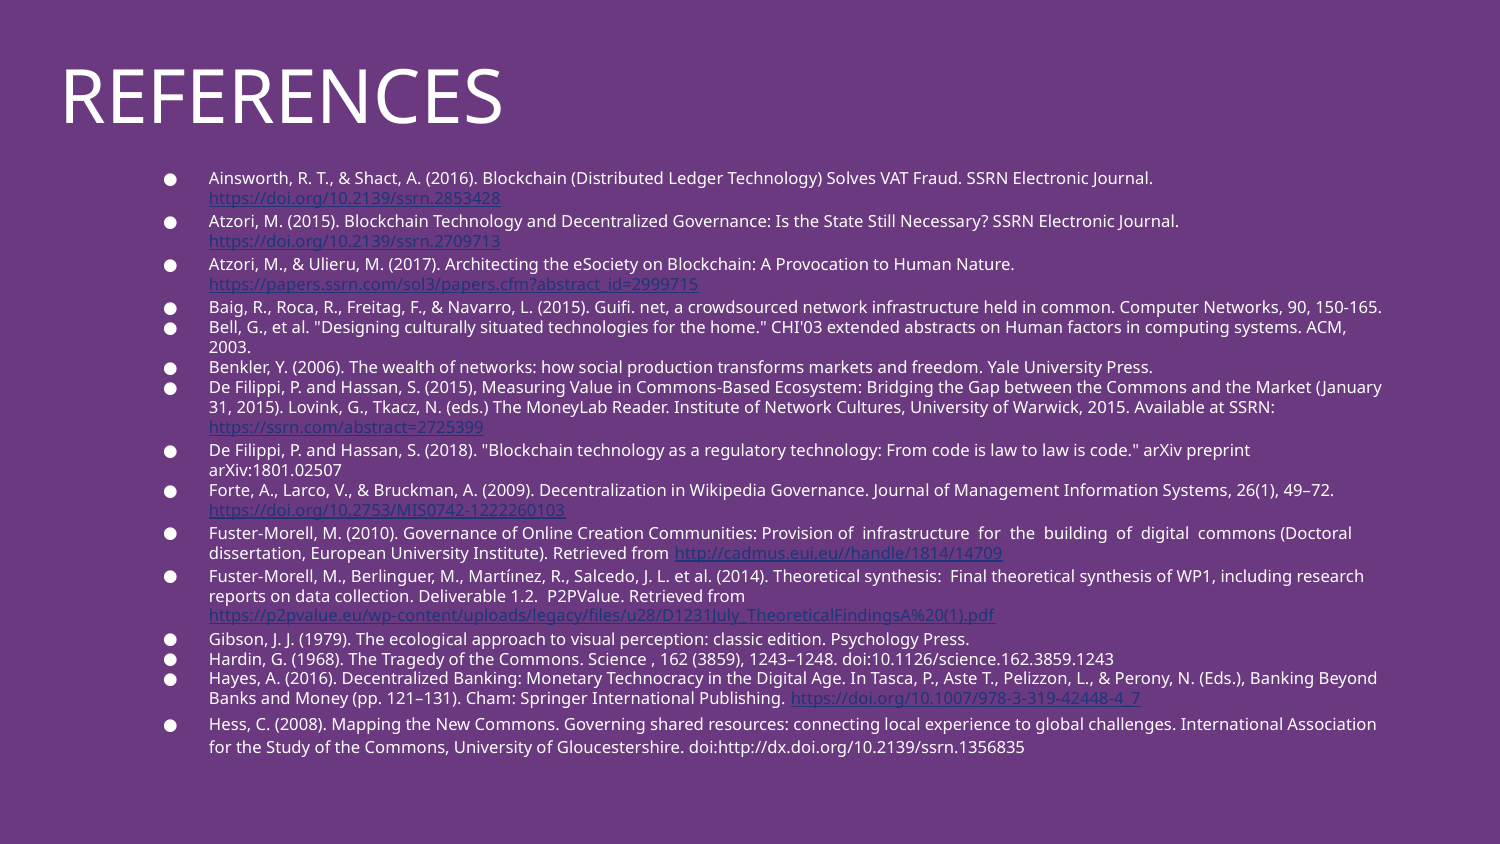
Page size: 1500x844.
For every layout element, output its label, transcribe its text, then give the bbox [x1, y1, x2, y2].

text_box REFERENCES [44, 33, 1500, 147]
list Ainsworth, R. T., & Shact, A. (2016). Blockchain (Distributed Ledger Technology) Solves VAT Fraud. SSRN Electronic Journal. https://doi.org/10.2139/ssrn.2853428 Atzori, M. (2015). Blockchain Technology and Decentralized Governance: Is the State Still Necessary? SSRN Electronic Journal. https://doi.org/10.2139/ssrn.2709713 Atzori, M., & Ulieru, M. (2017). Architecting the eSociety on Blockchain: A Provocation to Human Nature. https://papers.ssrn.com/sol3/papers.cfm?abstract_id=2999715 Baig, R., Roca, R., Freitag, F., & Navarro, L. (2015). Guifi. net, a crowdsourced network infrastructure held in common. Computer Networks, 90, 150-165. Bell, G., et al. "Designing culturally situated technologies for the home." CHI'03 extended abstracts on Human factors in computing systems. ACM, 2003. Benkler, Y. (2006). The wealth of networks: how social production transforms markets and freedom. Yale University Press. De Filippi, P. and Hassan, S. (2015), Measuring Value in Commons-Based Ecosystem: Bridging the Gap between the Commons and the Market (January 31, 2015). Lovink, G., Tkacz, N. (eds.) The MoneyLab Reader. Institute of Network Cultures, University of Warwick, 2015. Available at SSRN: https://ssrn.com/abstract=2725399 De Filippi, P. and Hassan, S. (2018). "Blockchain technology as a regulatory technology: From code is law to law is code." arXiv preprint arXiv:1801.02507 Forte, A., Larco, V., & Bruckman, A. (2009). Decentralization in Wikipedia Governance. Journal of Management Information Systems, 26(1), 49–72. https://doi.org/10.2753/MIS0742-1222260103 Fuster-Morell, M. (2010). Governance of Online Creation Communities: Provision of infrastructure for the building of digital commons (Doctoral dissertation, European University Institute). Retrieved from http://cadmus.eui.eu//handle/1814/14709 Fuster-Morell, M., Berlinguer, M., Martíınez, R., Salcedo, J. L. et al. (2014). Theoretical synthesis: Final theoretical synthesis of WP1, including research reports on data collection. Deliverable 1.2. P2PValue. Retrieved from https://p2pvalue.eu/wp-content/uploads/legacy/files/u28/D1231July_TheoreticalFindingsA%20(1).pdf Gibson, J. J. (1979). The ecological approach to visual perception: classic edition. Psychology Press. Hardin, G. (1968). The Tragedy of the Commons. Science , 162 (3859), 1243–1248. doi:10.1126/science.162.3859.1243 Hayes, A. (2016). Decentralized Banking: Monetary Technocracy in the Digital Age. In Tasca, P., Aste T., Pelizzon, L., & Perony, N. (Eds.), Banking Beyond Banks and Money (pp. 121–131). Cham: Springer International Publishing. https://doi.org/10.1007/978-3-319-42448-4_7 Hess, C. (2008). Mapping the New Commons. Governing shared resources: connecting local experience to global challenges. International Association for the Study of the Commons, University of Gloucestershire. doi:http://dx.doi.org/10.2139/ssrn.1356835 [118, 153, 1400, 802]
